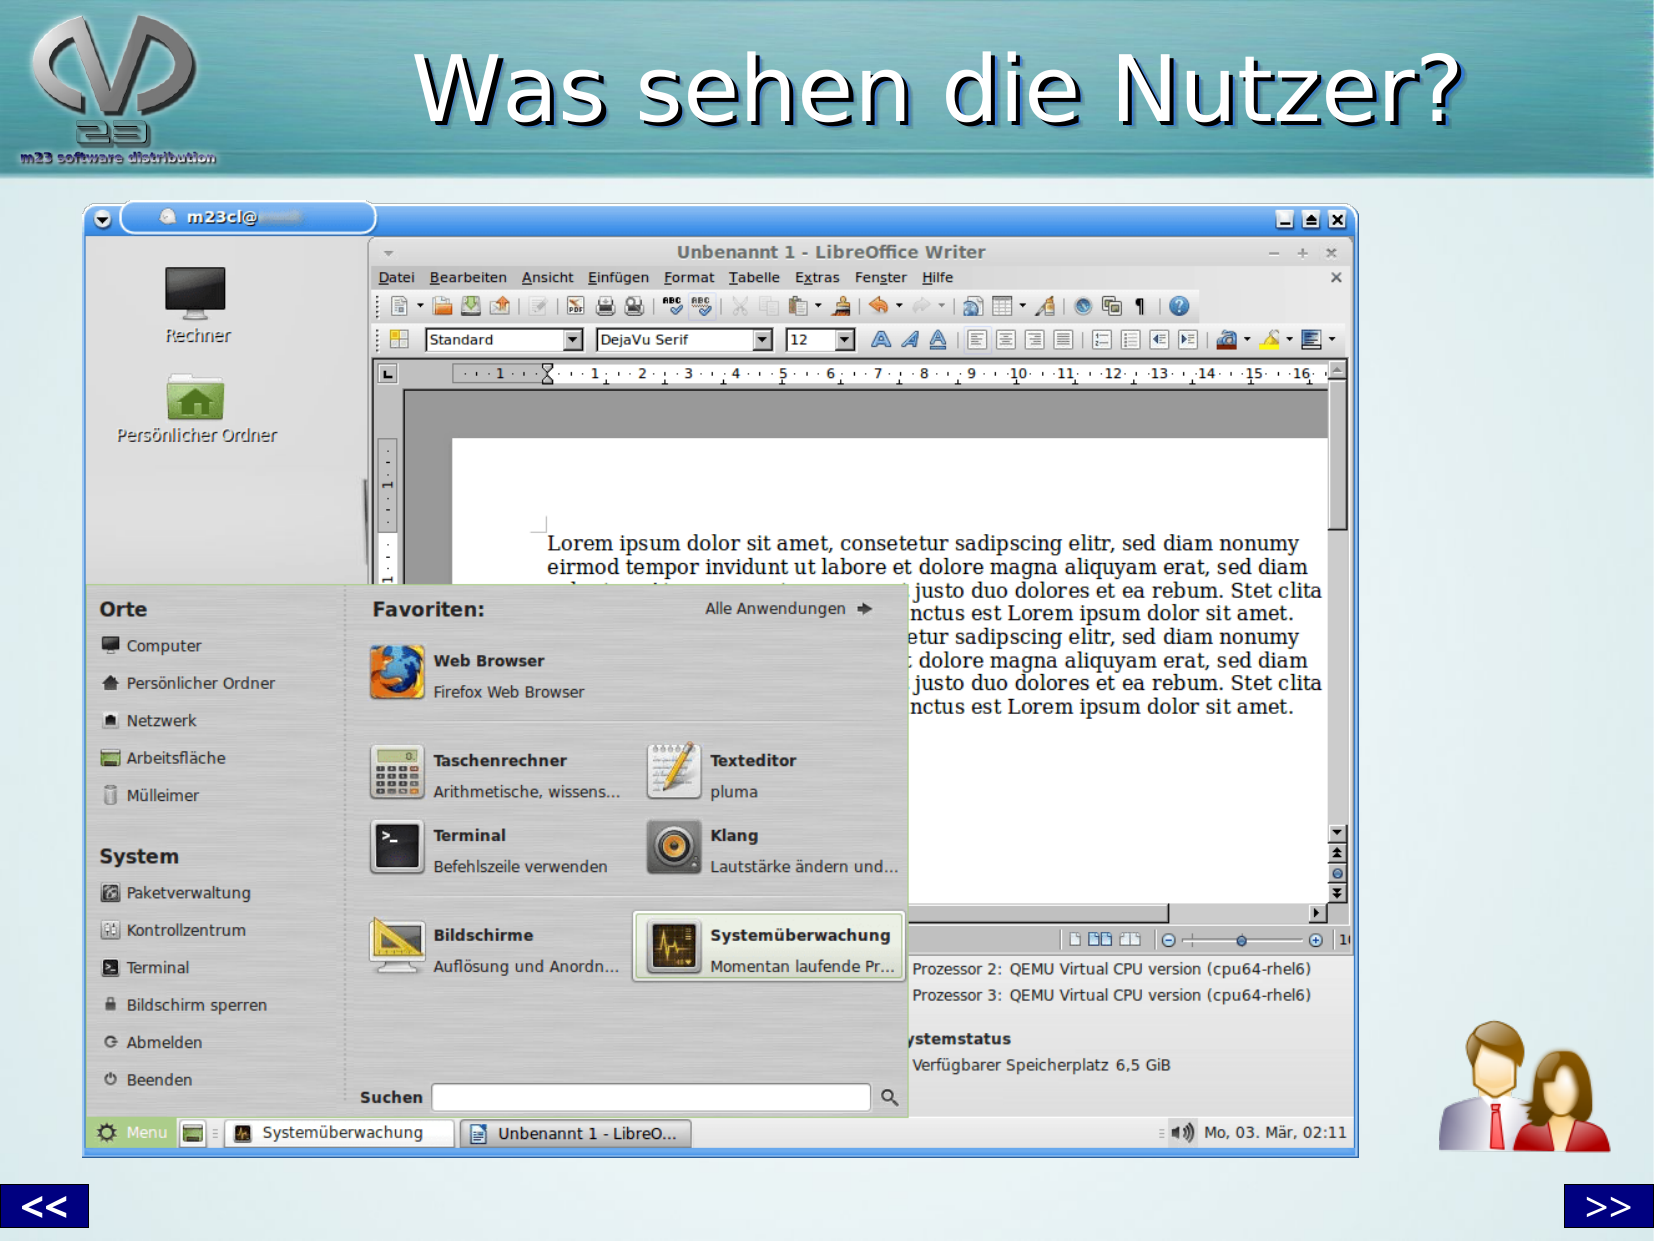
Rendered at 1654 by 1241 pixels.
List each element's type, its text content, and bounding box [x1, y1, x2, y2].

title Was sehen die Nutzer? [224, 2, 1654, 178]
picture [0, 0, 1654, 1241]
